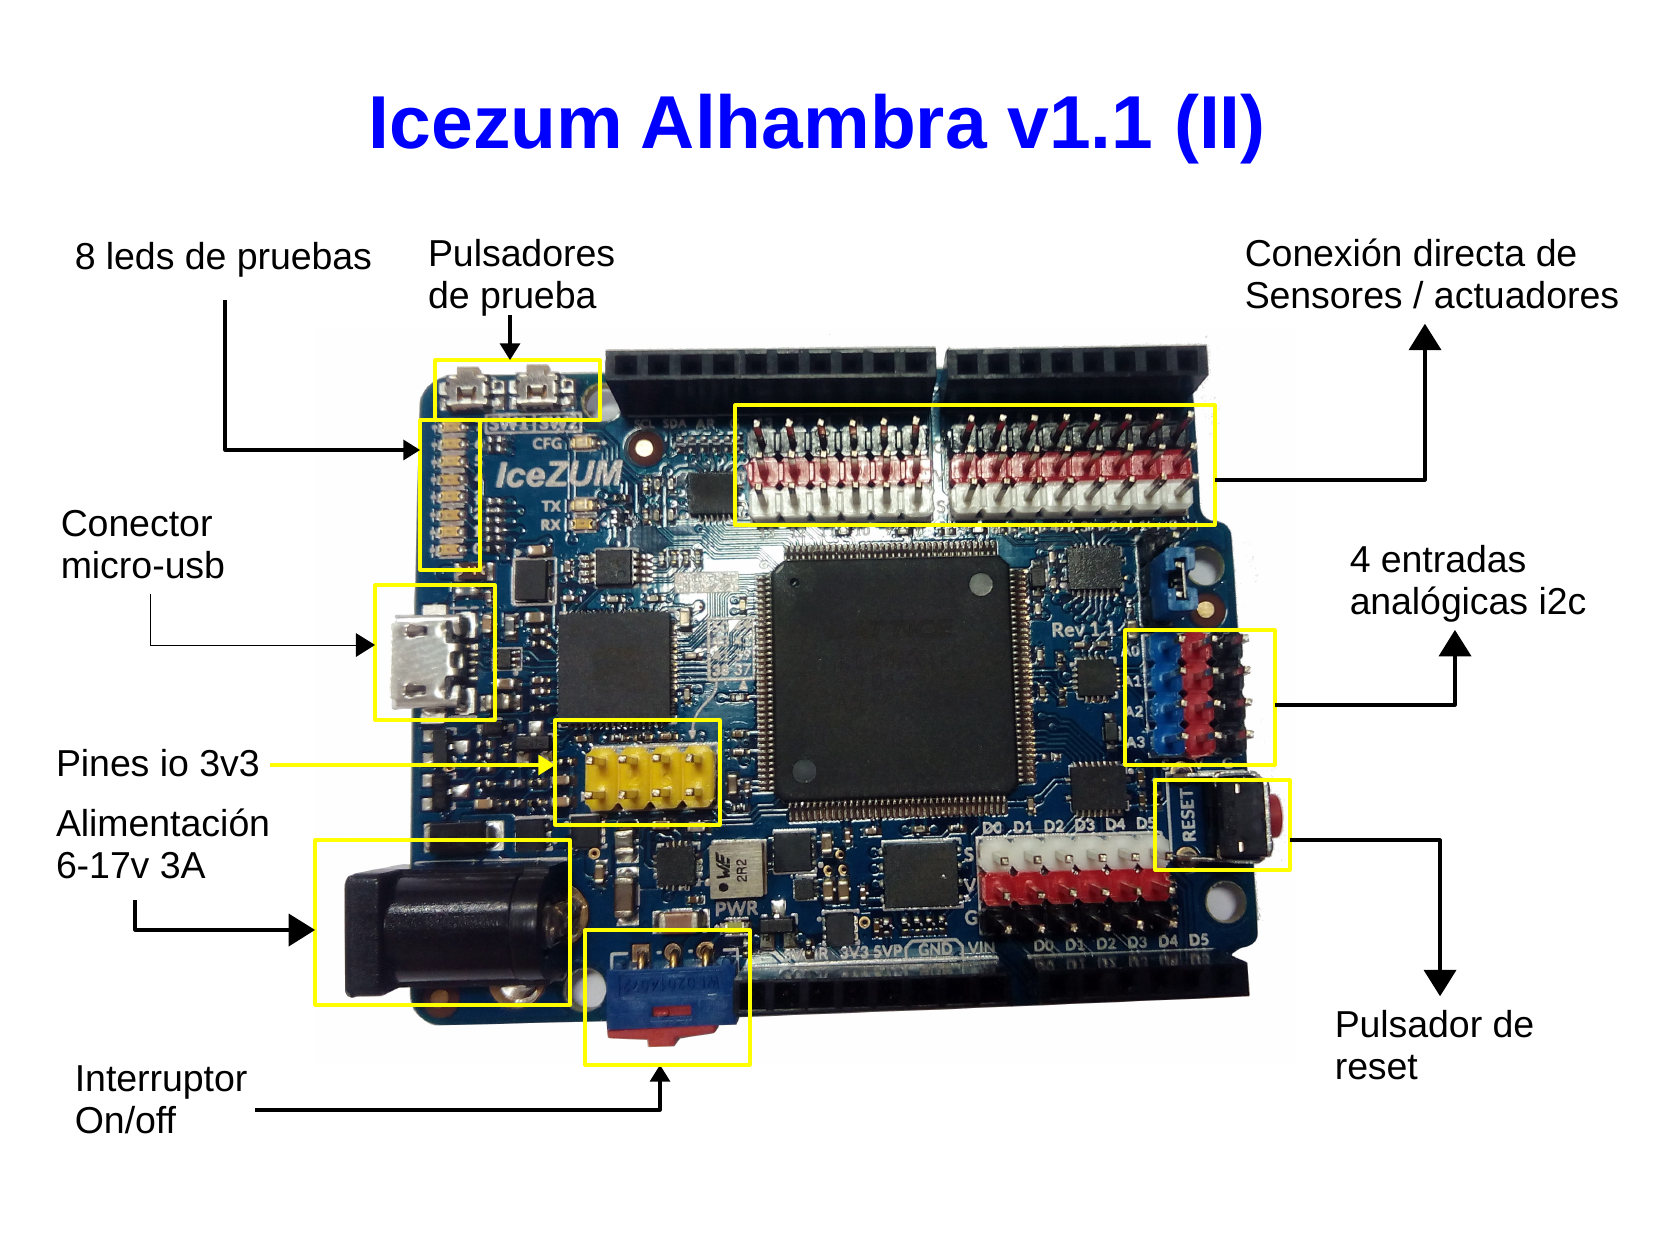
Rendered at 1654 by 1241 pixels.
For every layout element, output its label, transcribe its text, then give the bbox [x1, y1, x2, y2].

picture [315, 329, 508, 448]
text_box Interruptor On/off [60, 1050, 304, 1156]
picture [422, 422, 478, 568]
picture [317, 842, 568, 1003]
picture [1127, 632, 1273, 763]
text_box Pulsador de reset [1320, 996, 1606, 1096]
text_box Alimentación 6-17v 3A [41, 796, 286, 901]
picture [1157, 782, 1288, 868]
picture [437, 362, 598, 418]
picture [587, 932, 748, 1063]
picture [737, 407, 1213, 523]
text_box Icezum Alhambra v1.1 (II) [90, 73, 1546, 211]
picture [557, 722, 718, 823]
text_box 8 leds de pruebas [60, 228, 387, 286]
text_box 4 entradas analógicas i2c [1335, 531, 1621, 631]
text_box Pines io 3v3 [41, 735, 286, 796]
picture [377, 587, 493, 718]
text_box Conexión directa de Sensores / actuadores [1230, 225, 1635, 324]
text_box Pulsadores de prueba [413, 225, 631, 324]
text_box Conector micro-usb [46, 495, 241, 594]
picture [315, 329, 1296, 1063]
